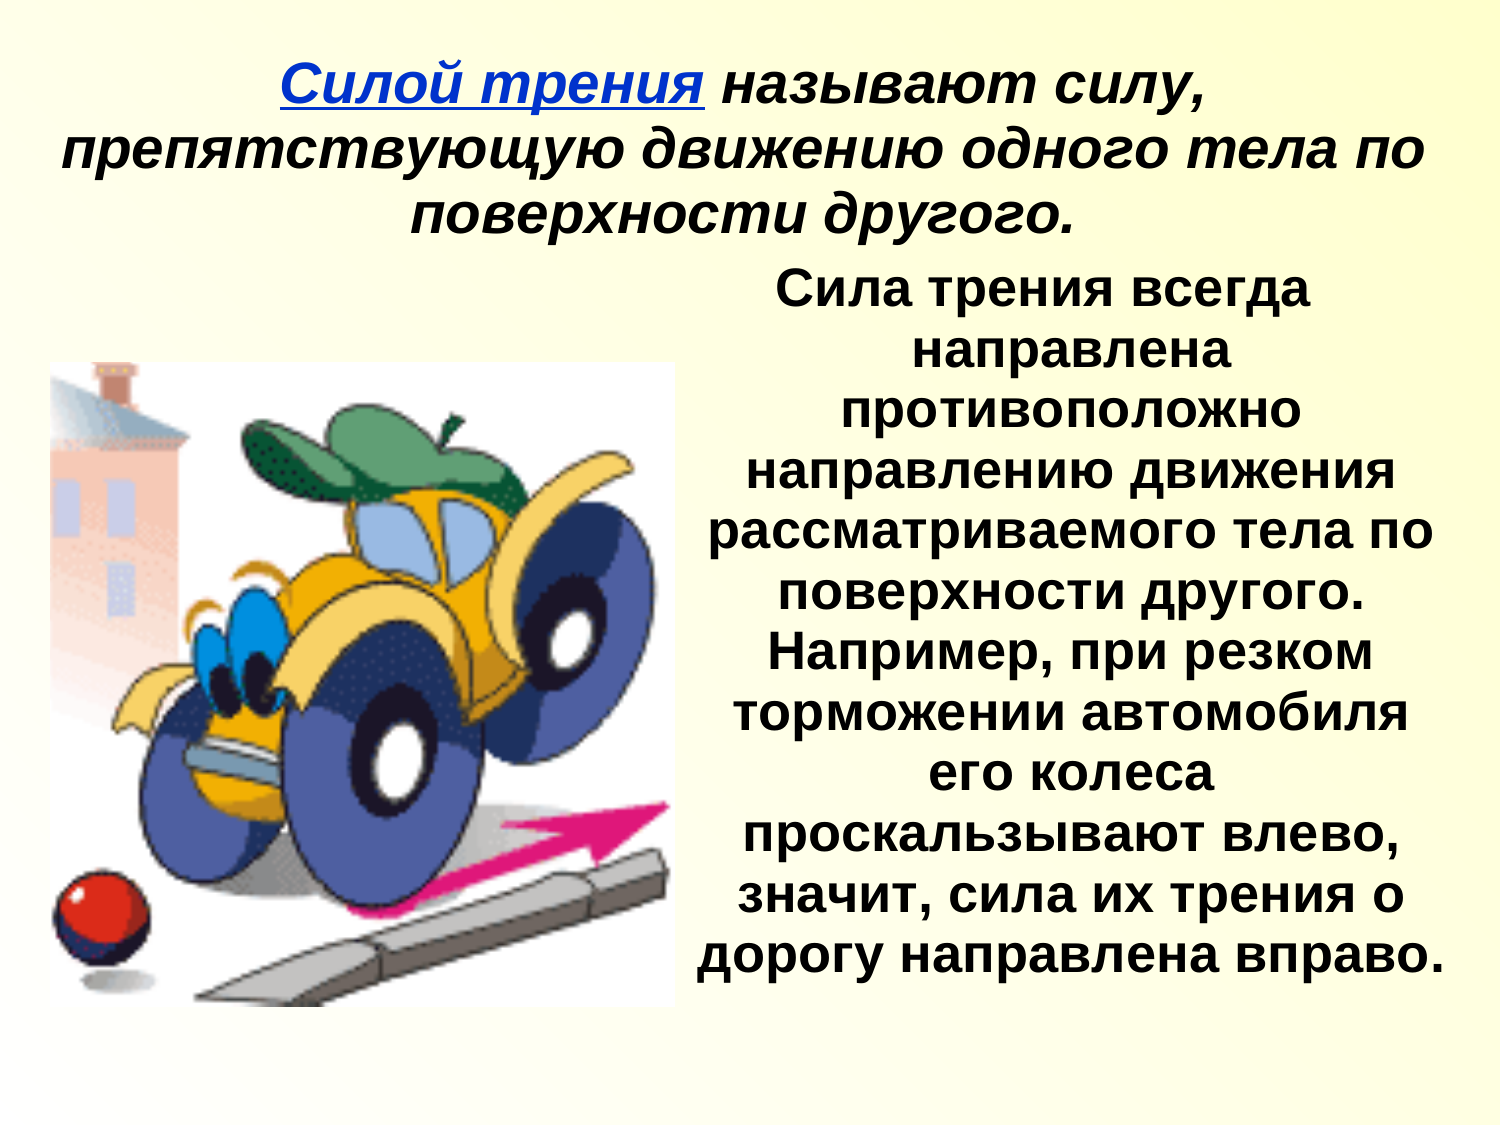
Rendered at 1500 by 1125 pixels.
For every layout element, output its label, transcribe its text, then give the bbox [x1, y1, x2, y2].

list Сила трения всегда направлена противоположно направлению движения рассматриваемого тела по поверхности другого. Например, при резком торможении автомобиля его колеса проскальзывают влево, значит, сила их трения о дорогу направлена вправо. [624, 249, 1463, 1125]
title Силой трения называют силу, препятствующую движению одного тела по поверхности другого. [37, 38, 1450, 325]
picture [50, 362, 676, 1008]
